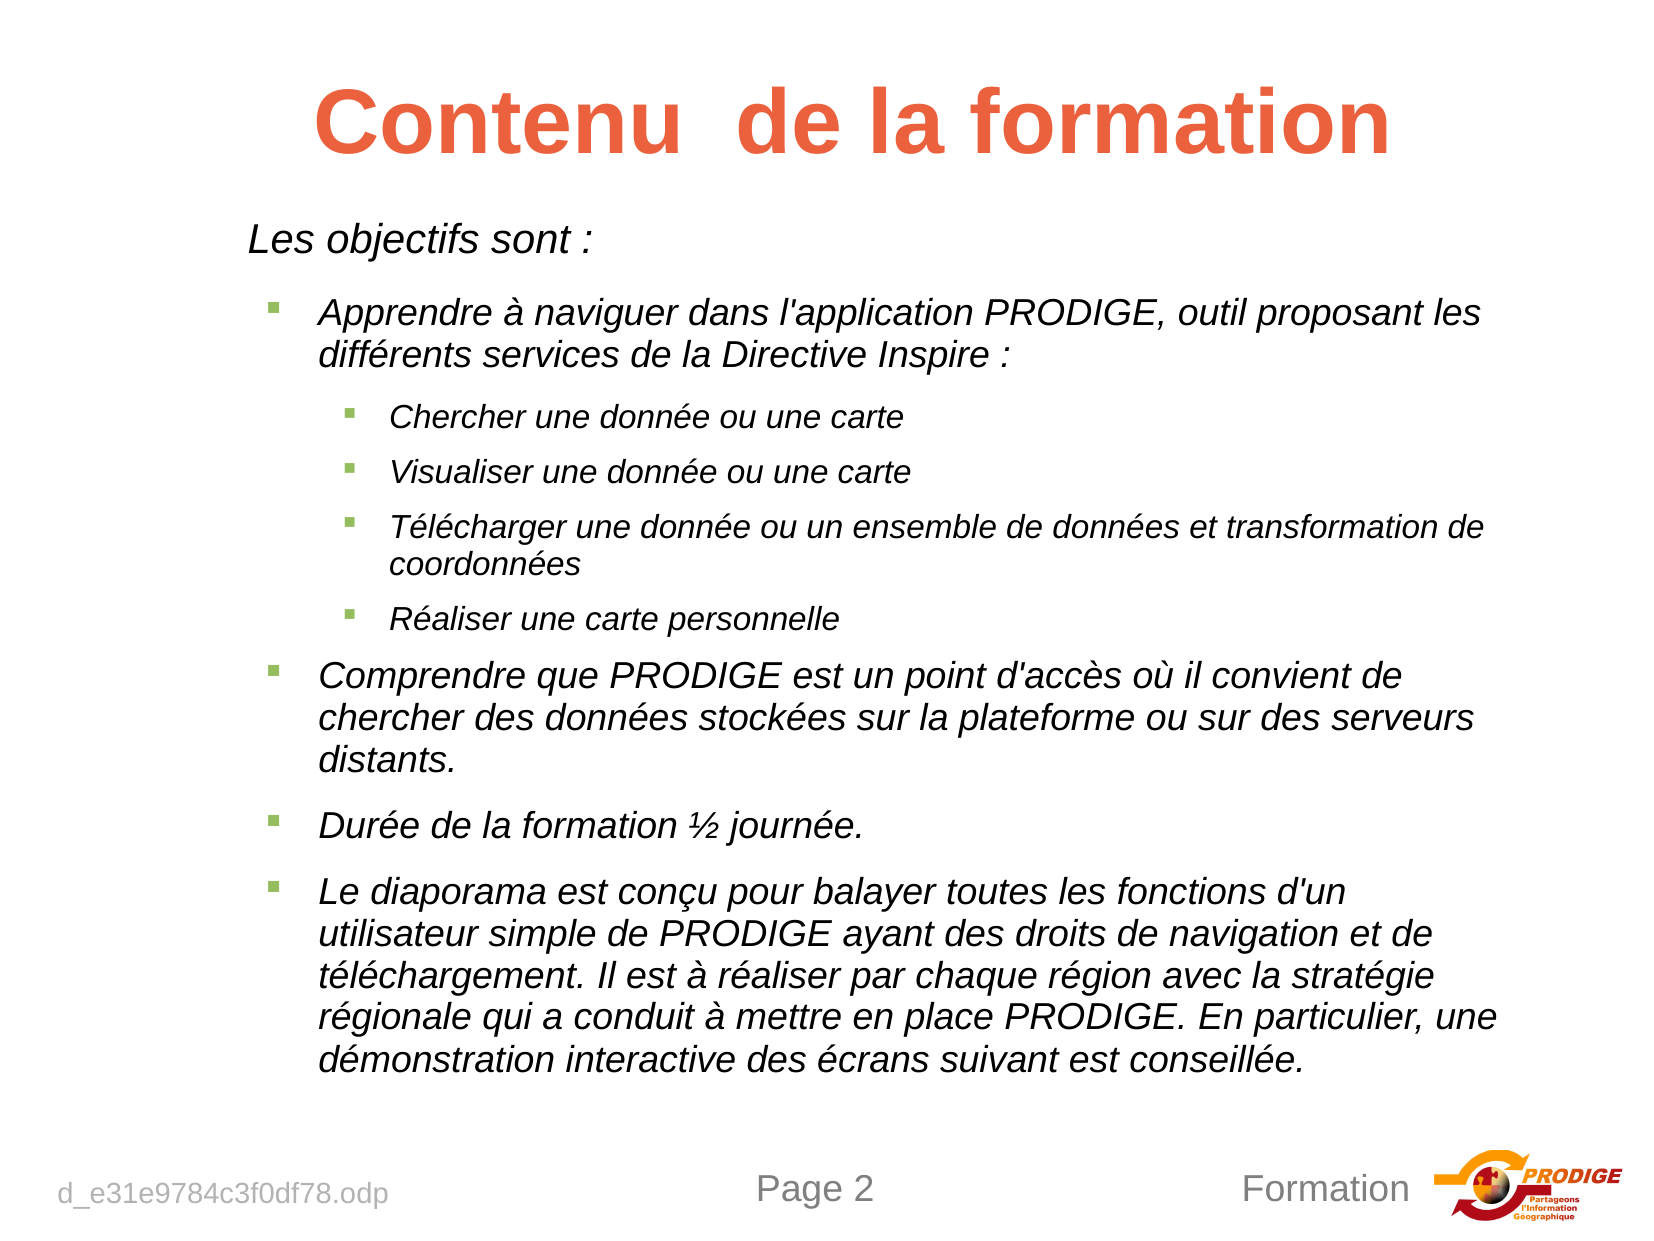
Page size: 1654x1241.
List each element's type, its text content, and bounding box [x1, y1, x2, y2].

list Les objectifs sont : Apprendre à naviguer dans l'application PRODIGE, outil proposant les différents services de la Directive Inspire : Chercher une donnée ou une carte Visualiser une donnée ou une carte Télécharger une donnée ou un ensemble de données et transformation de coordonnées Réaliser une carte personnelle Comprendre que PRODIGE est un point d'accès où il convient de chercher des données stockées sur la plateforme ou sur des serveurs distants. Durée de la formation ½ journée. Le diaporama est conçu pour balayer toutes les fonctions d'un utilisateur simple de PRODIGE ayant des droits de navigation et de téléchargement. Il est à réaliser par chaque région avec la stratégie régionale qui a conduit à mettre en place PRODIGE. En particulier, une démonstration interactive des écrans suivant est conseillée. [176, 215, 1506, 1217]
title Contenu de la formation [136, 25, 1571, 219]
picture [1434, 1150, 1623, 1221]
